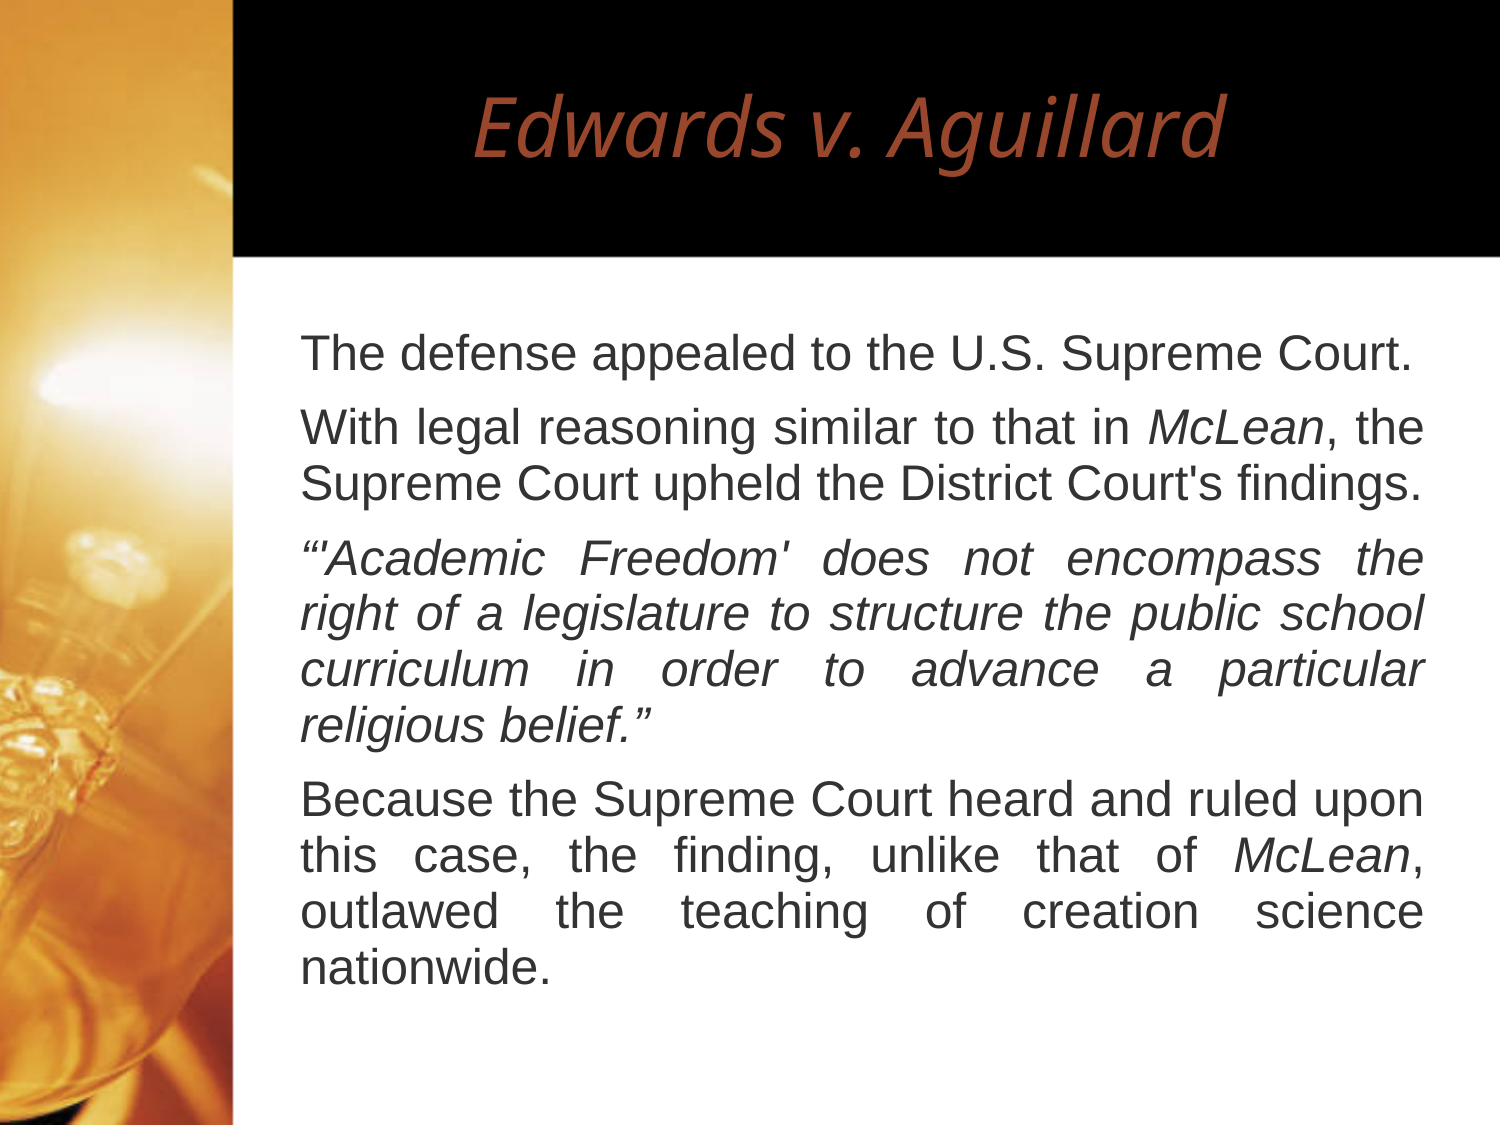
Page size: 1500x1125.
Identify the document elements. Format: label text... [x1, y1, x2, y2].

title Edwards v. Aguillard [287, 17, 1413, 233]
picture [0, 0, 1500, 1125]
subtitle The defense appealed to the U.S. Supreme Court. With legal reasoning similar to that in McLean, the Supreme Court upheld the District Court's findings. “'Academic Freedom' does not encompass the right of a legislature to structure the public school curriculum in order to advance a particular religious belief.” Because the Supreme Court heard and ruled upon this case, the finding, unlike that of McLean, outlawed the teaching of creation science nationwide. [300, 303, 1426, 1017]
